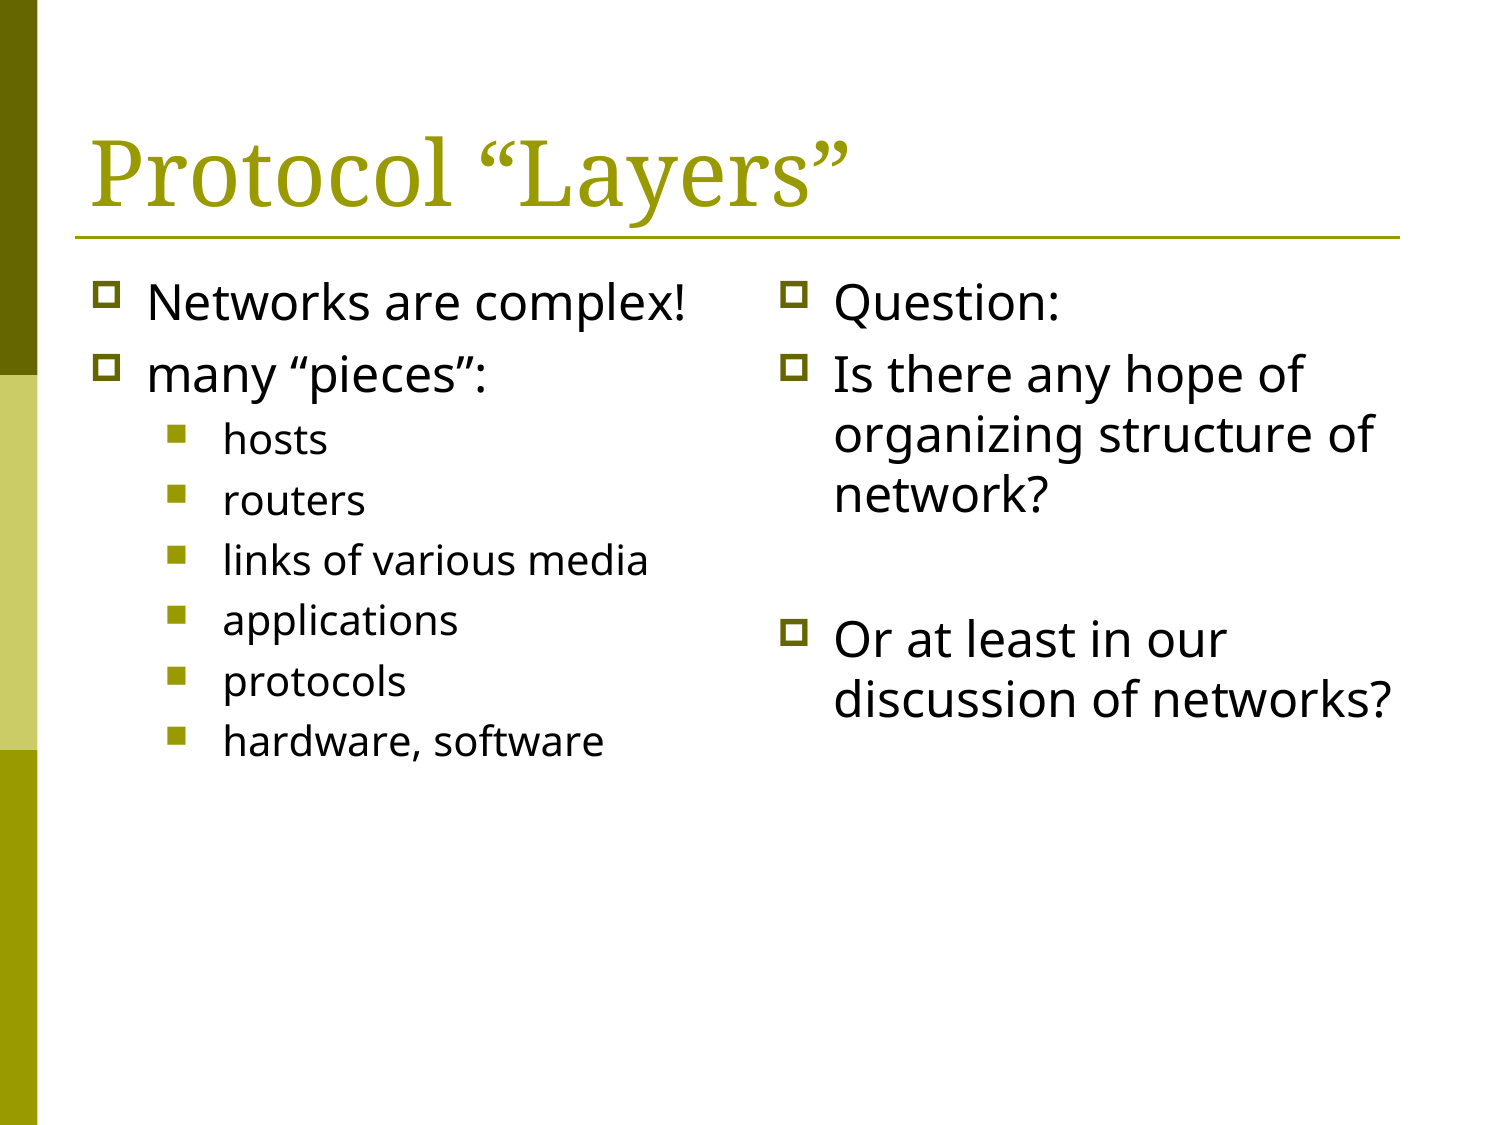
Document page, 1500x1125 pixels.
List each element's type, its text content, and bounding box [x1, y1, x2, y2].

list Networks are complex! many “pieces”: hosts routers links of various media applications protocols hardware, software [75, 262, 738, 1006]
title Protocol “Layers” [75, 45, 1426, 233]
list Question: Is there any hope of organizing structure of network? Or at least in our discussion of networks? [762, 262, 1426, 1006]
